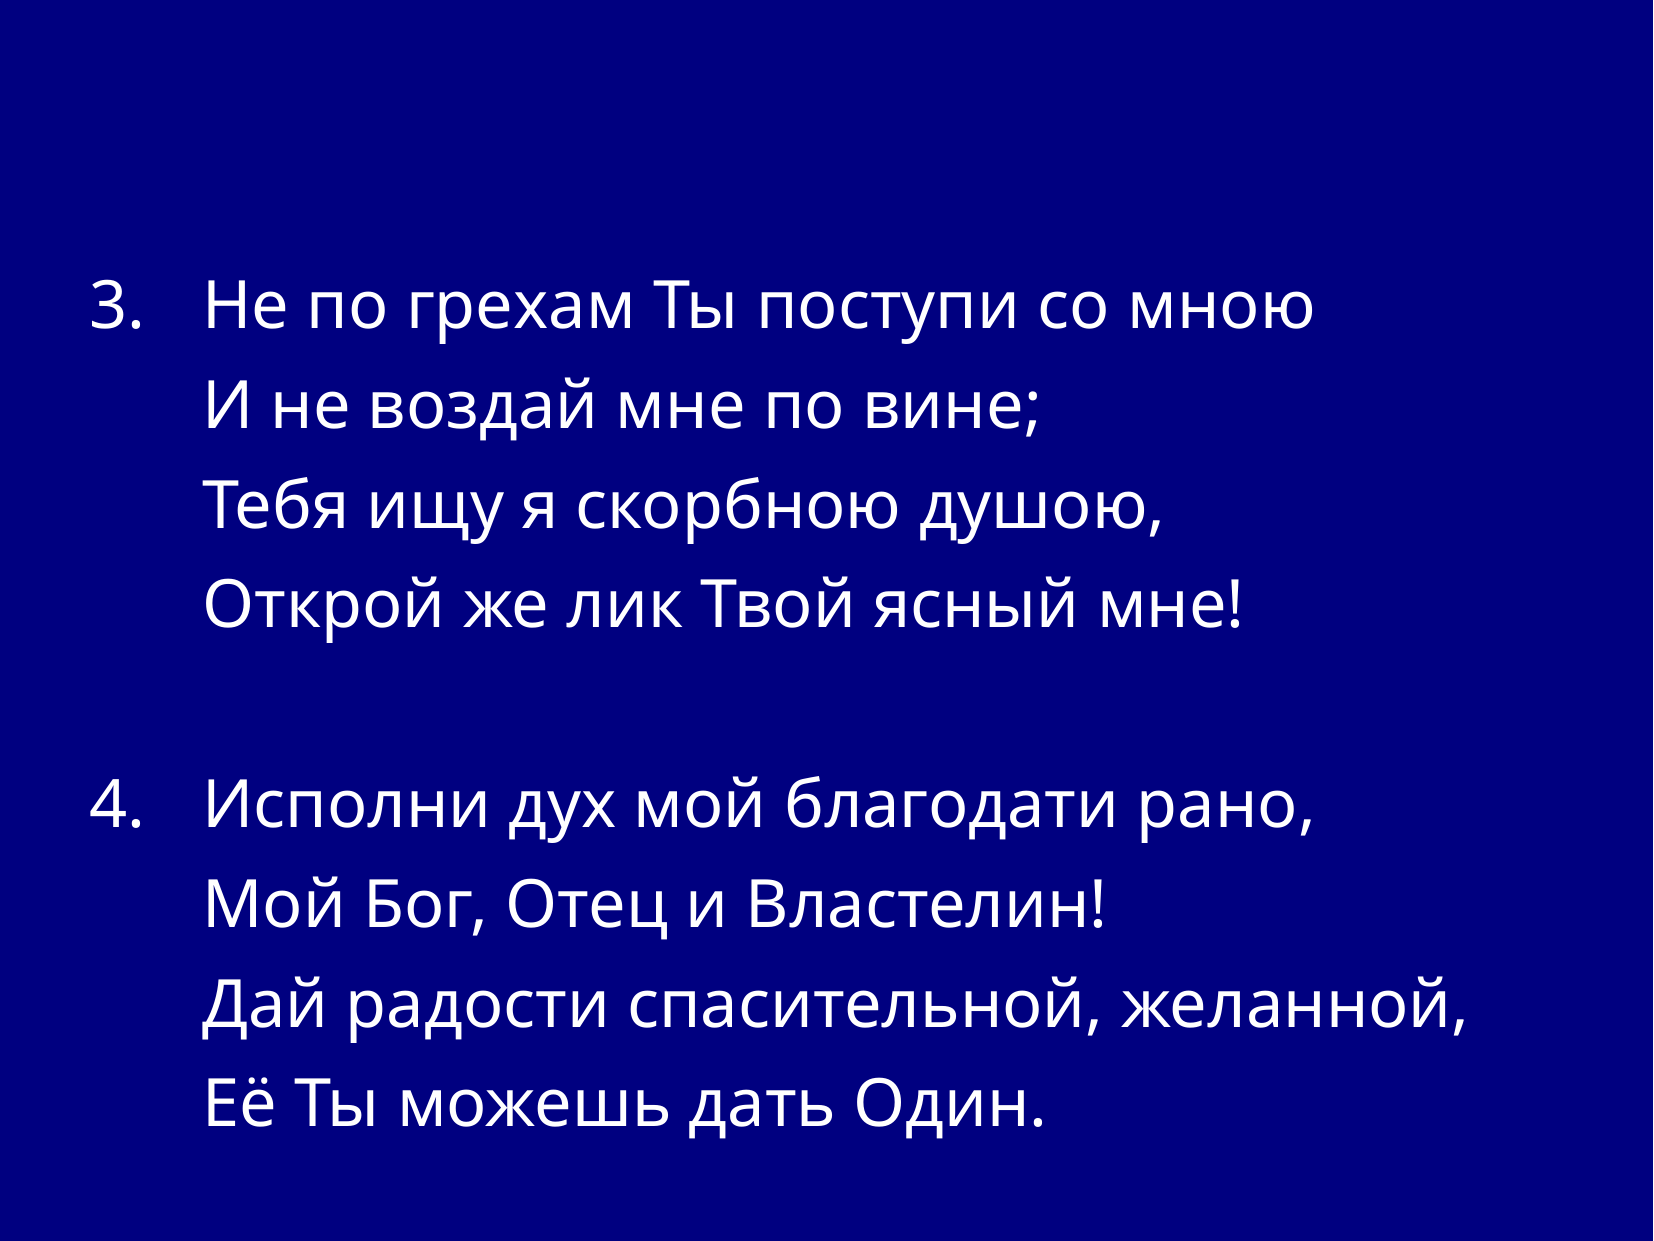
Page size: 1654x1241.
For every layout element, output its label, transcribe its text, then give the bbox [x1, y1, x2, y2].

text_box 3. Не по грехам Ты поступи со мною И не воздай мне по вине; Тебя ищу я скорбною душою, Открой же лик Твой ясный мне! 4. Исполни дух мой благодати рано, Мой Бог, Отец и Властелин! Дай радости спасительной, желанной, Её Ты можешь дать Один. [75, 150, 1576, 1163]
